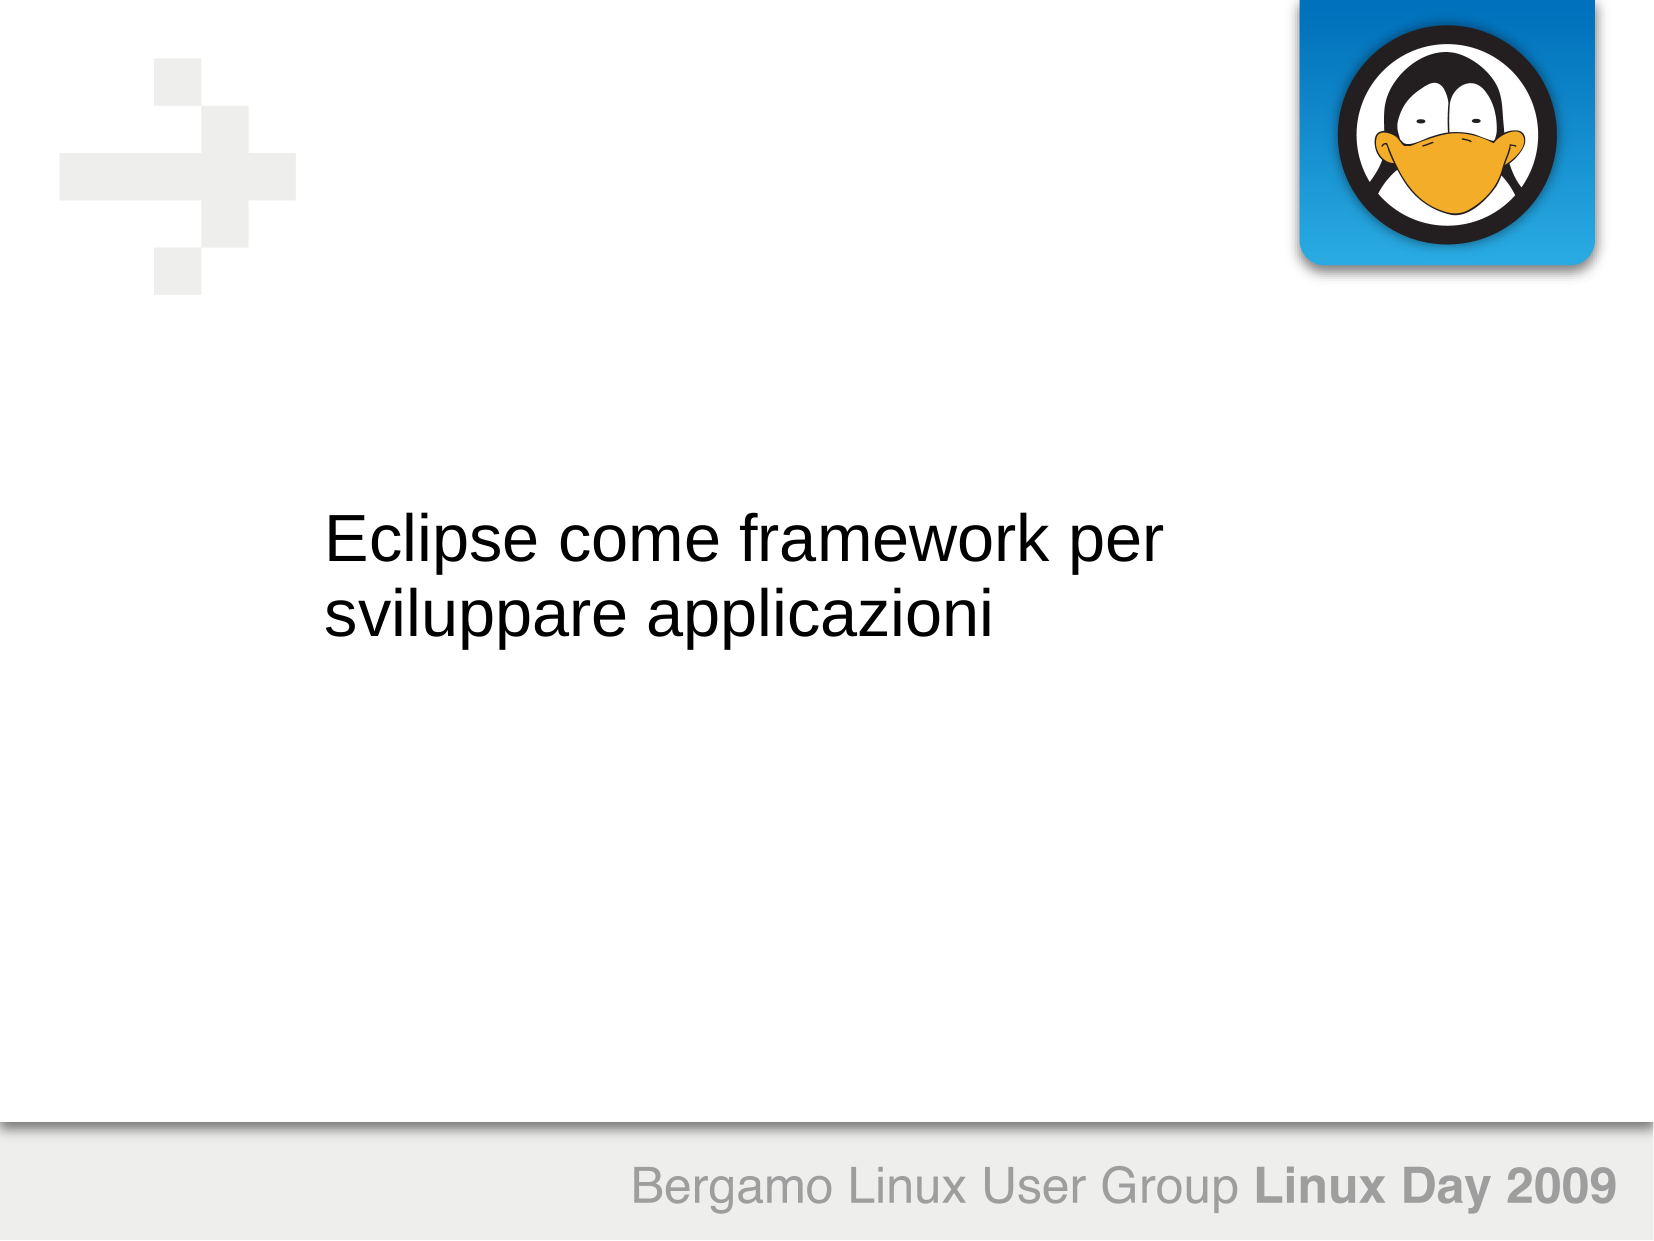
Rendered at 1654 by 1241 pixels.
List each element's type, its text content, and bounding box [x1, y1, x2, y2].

picture [0, 0, 1654, 1240]
subtitle Eclipse come framework per sviluppare applicazioni [324, 66, 1247, 1086]
